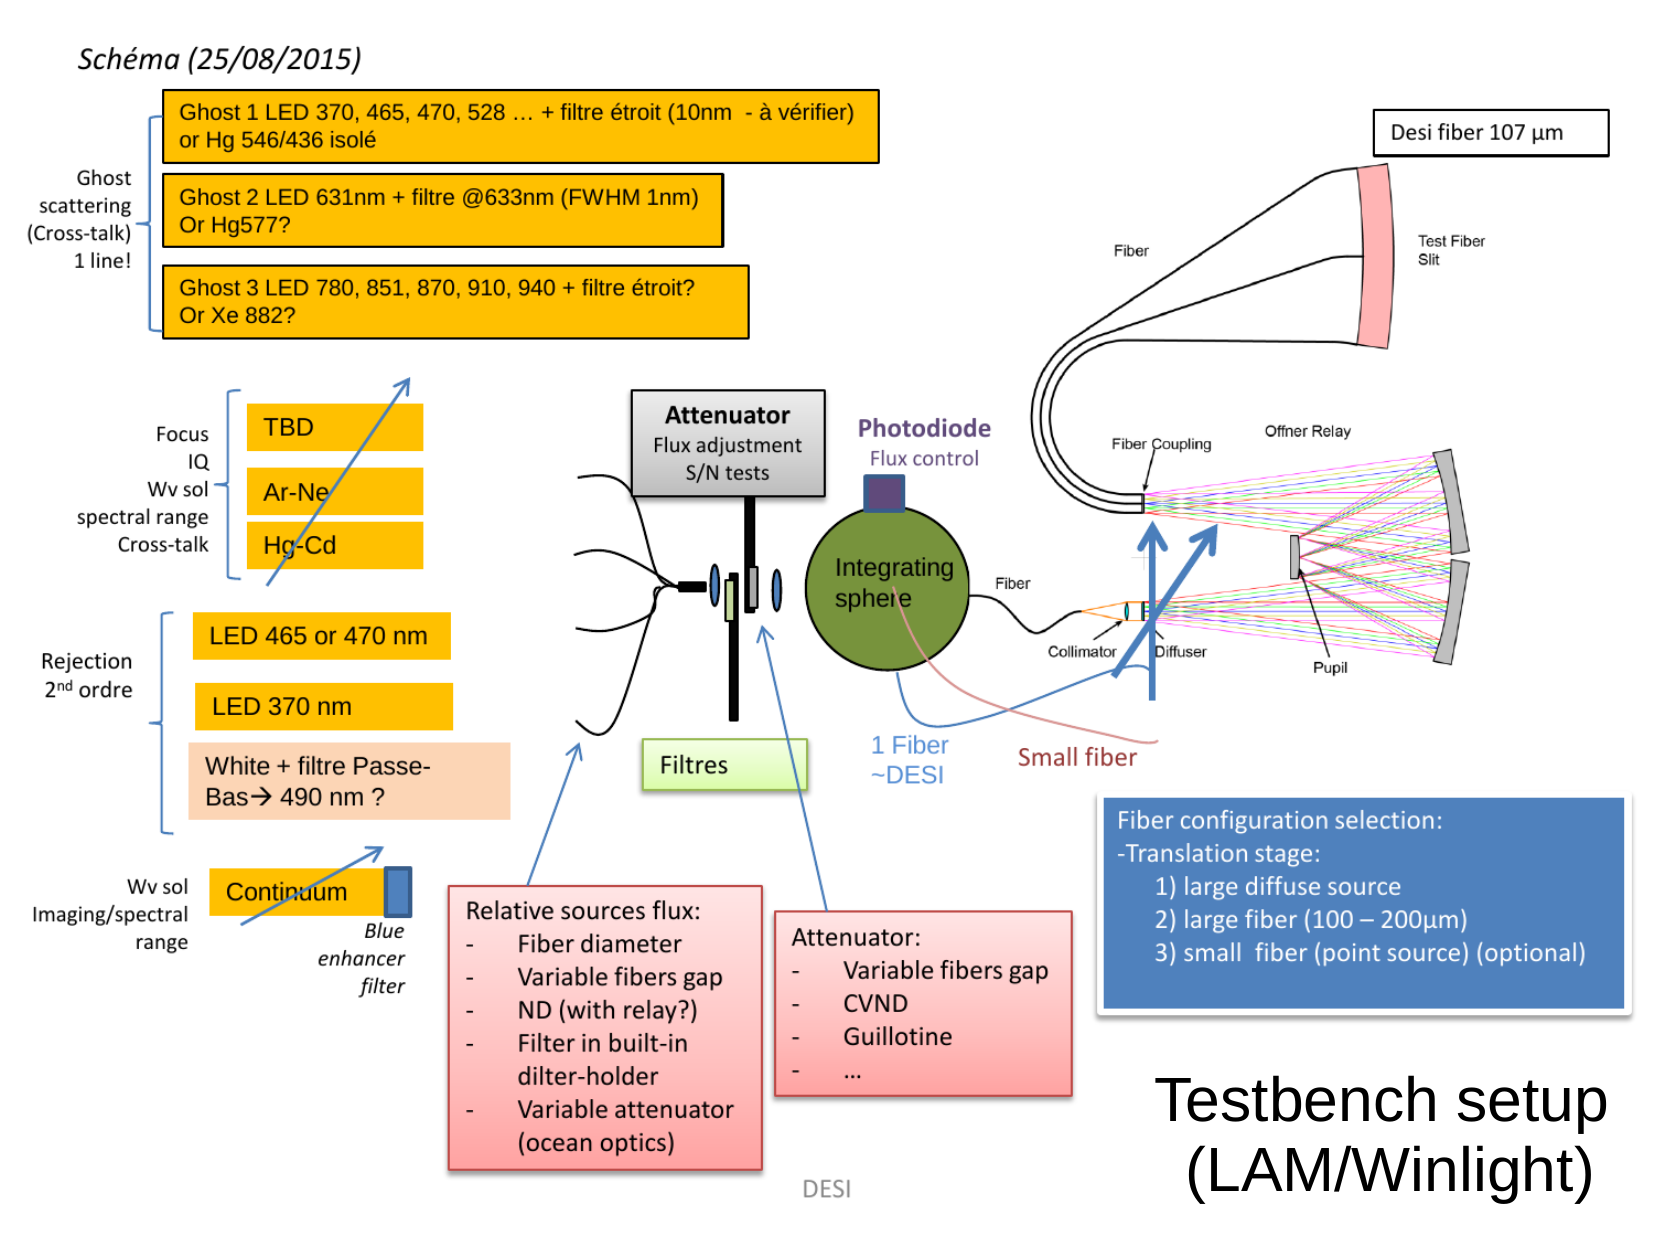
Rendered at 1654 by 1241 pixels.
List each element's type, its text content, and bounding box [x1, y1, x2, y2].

title Testbench setup (LAM/Winlight) [897, 1064, 1654, 1205]
picture [0, 4, 1654, 1241]
